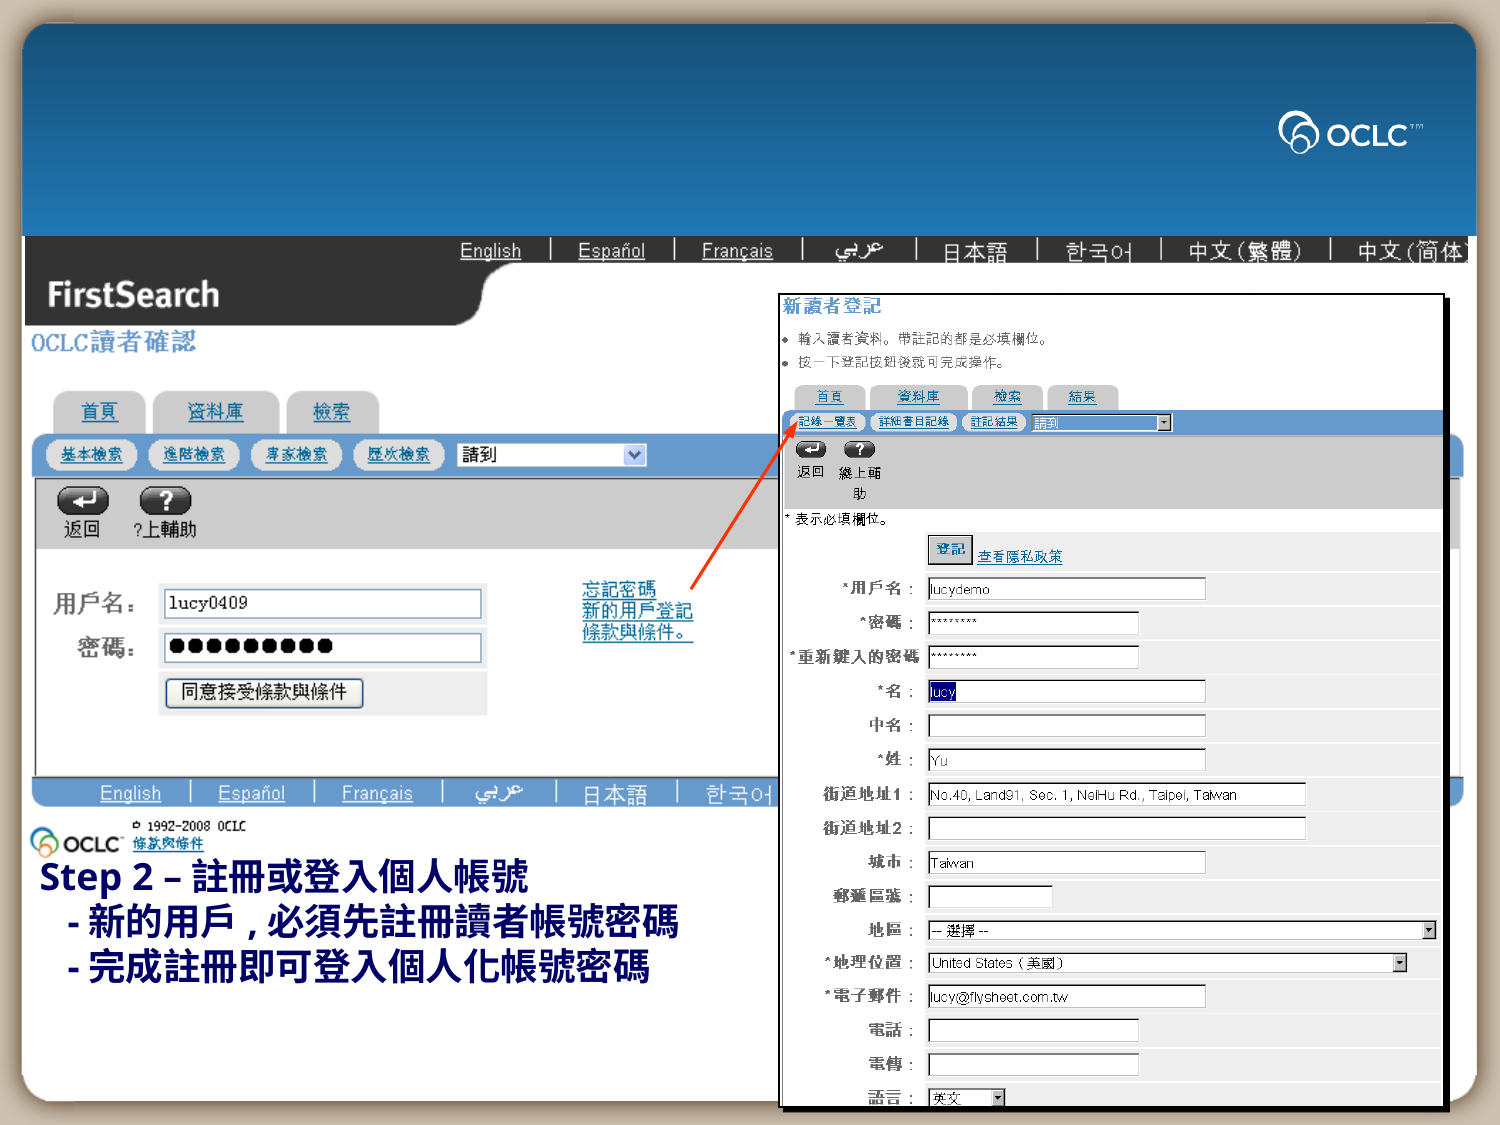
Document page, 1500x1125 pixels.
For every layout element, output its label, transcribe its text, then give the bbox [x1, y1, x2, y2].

picture [25, 236, 1468, 1002]
text_box Step 2 –註冊或登入個人帳號 -新的用戶,必須先註冊讀者帳號密碼 -完成註冊即可登入個人化帳號密碼 [25, 840, 811, 1000]
picture [779, 295, 1444, 1107]
